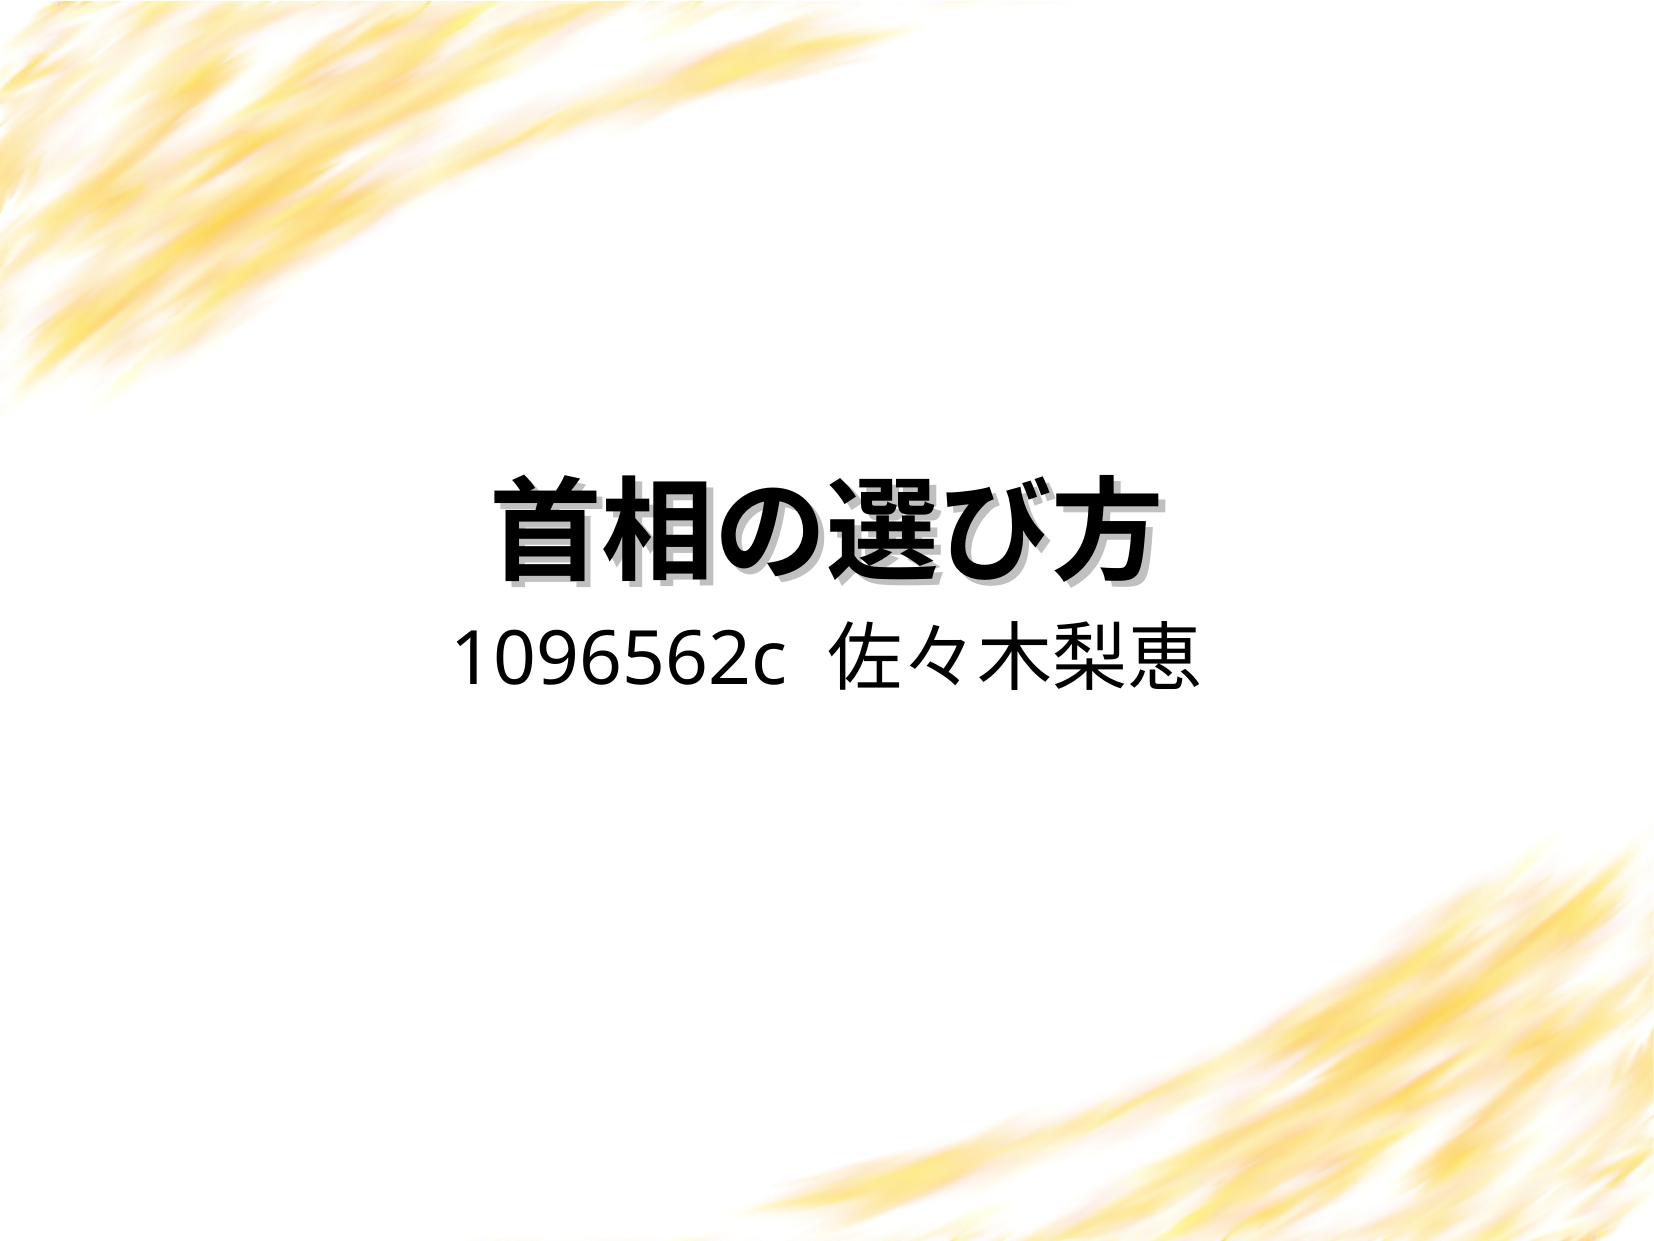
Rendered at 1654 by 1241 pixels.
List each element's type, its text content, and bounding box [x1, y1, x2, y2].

subtitle 首相の選び方 1096562c 佐々木梨恵 [82, 56, 1571, 1102]
picture [0, 0, 1654, 1241]
